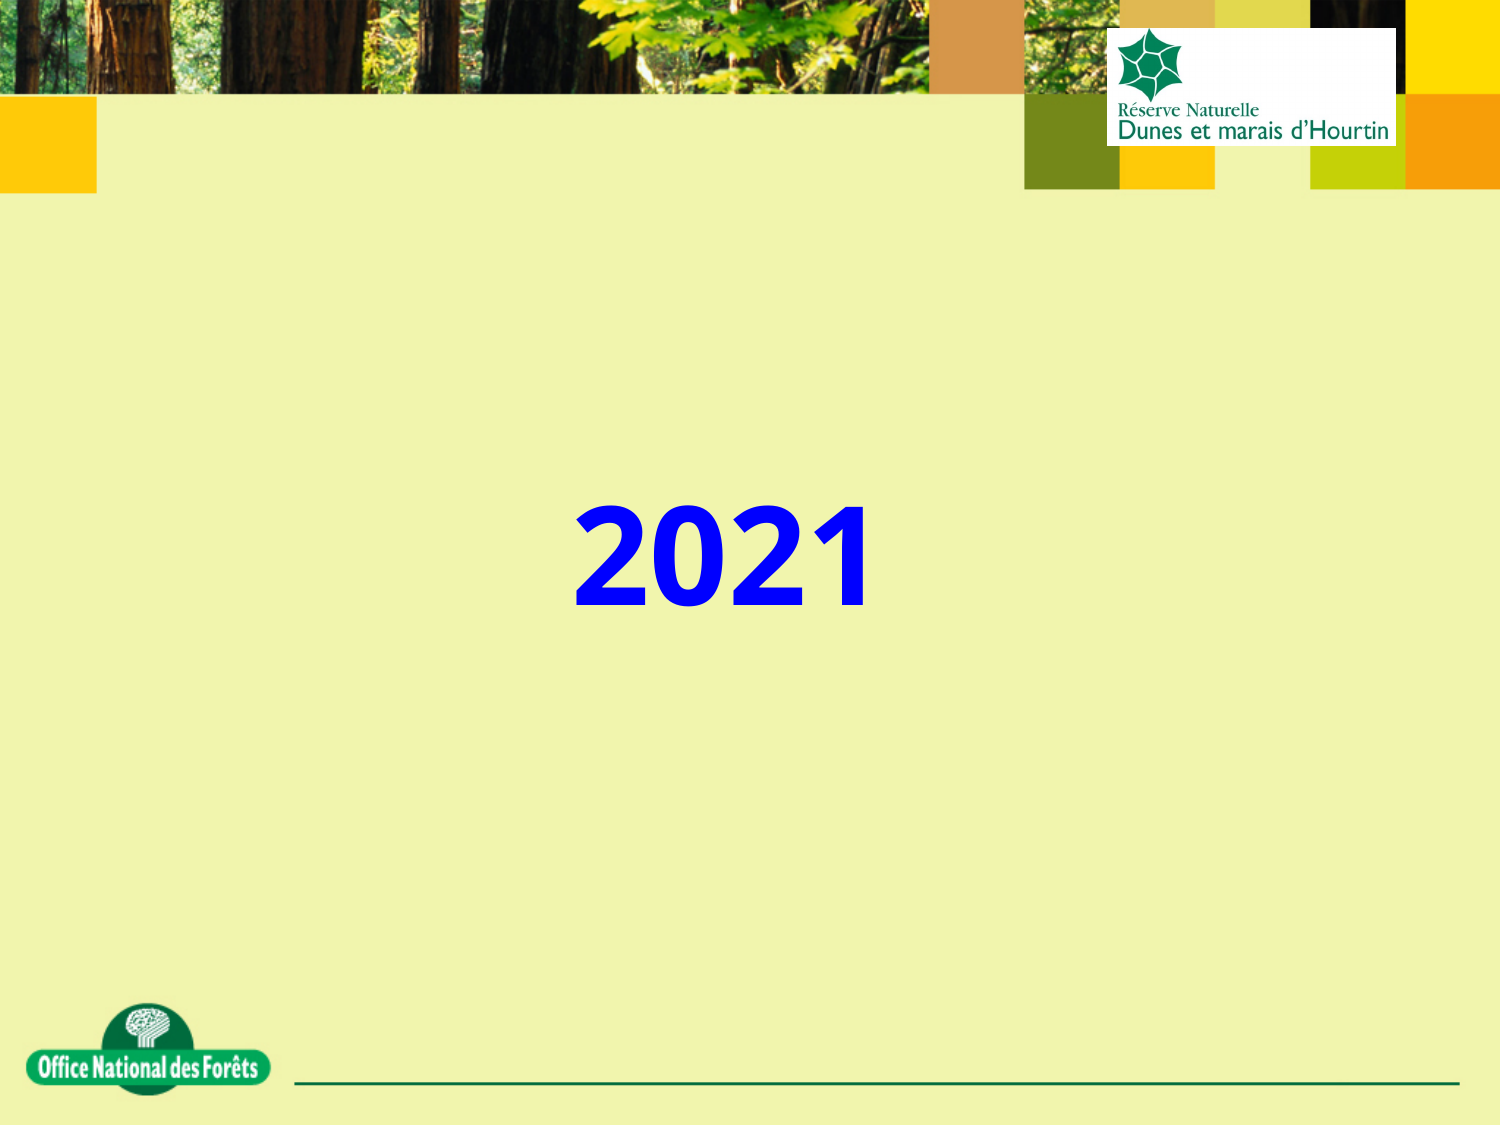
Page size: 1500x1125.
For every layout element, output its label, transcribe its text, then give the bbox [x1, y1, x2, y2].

picture [0, 0, 1500, 1125]
text_box 2021 [555, 483, 1017, 669]
